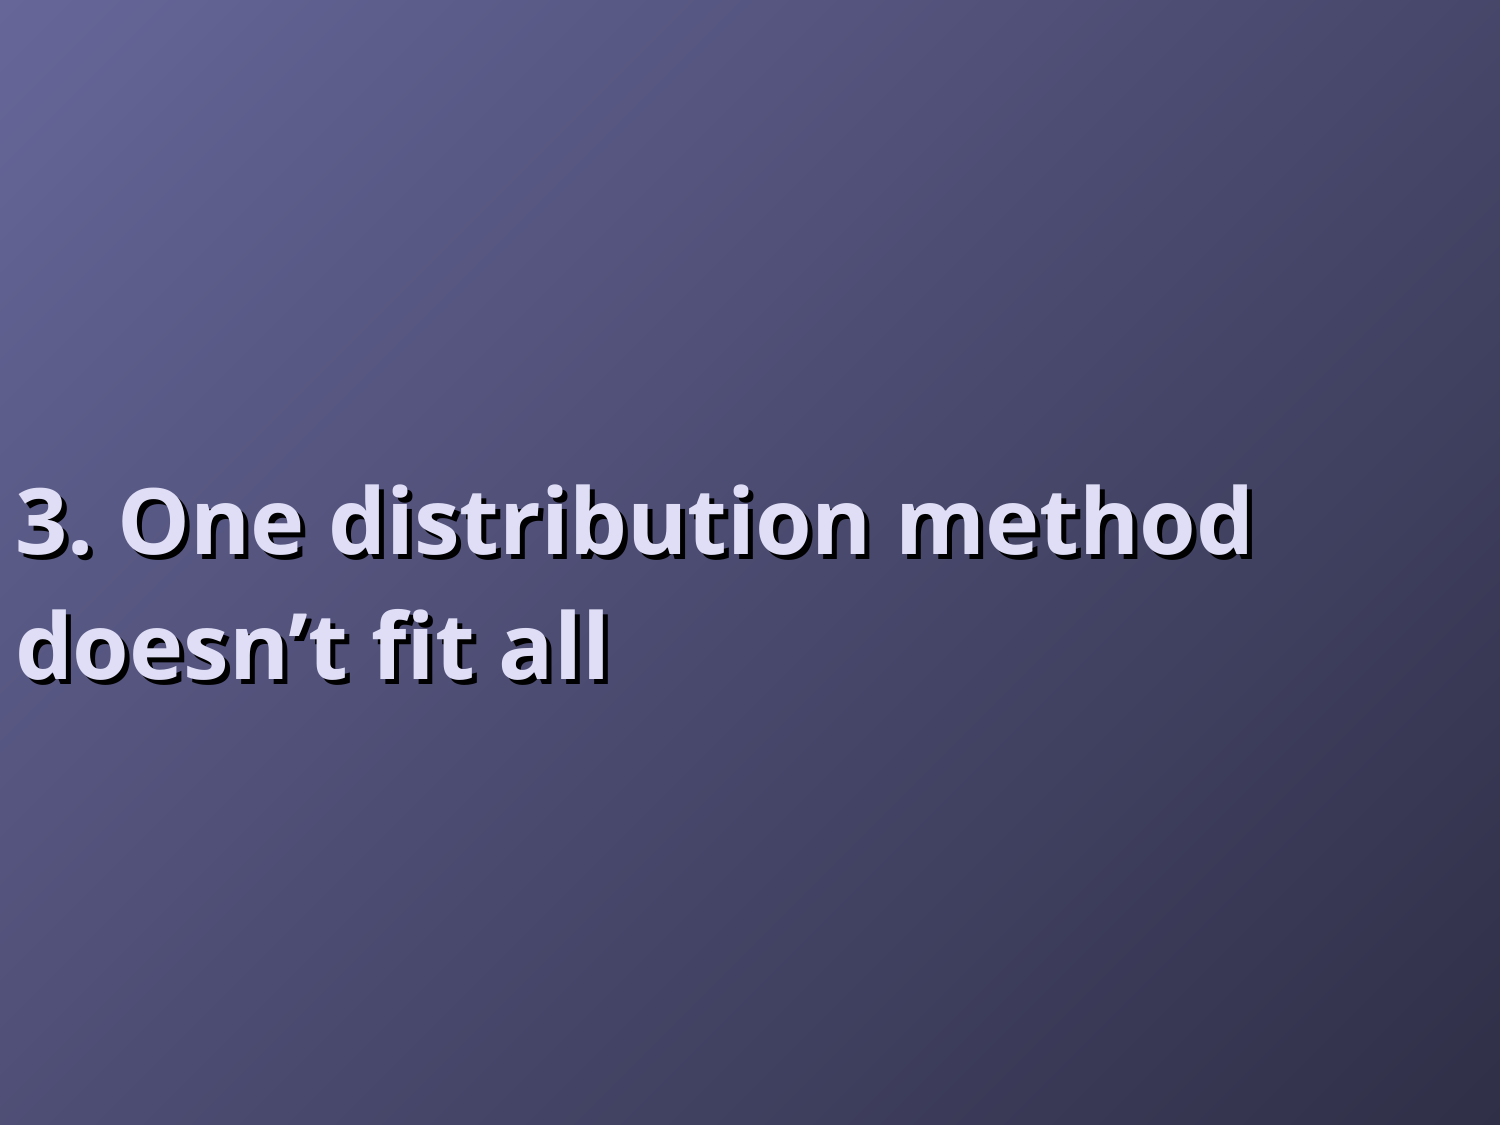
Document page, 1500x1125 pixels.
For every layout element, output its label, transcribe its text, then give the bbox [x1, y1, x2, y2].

title 3. One distribution method doesn’t fit all [0, 463, 1500, 699]
